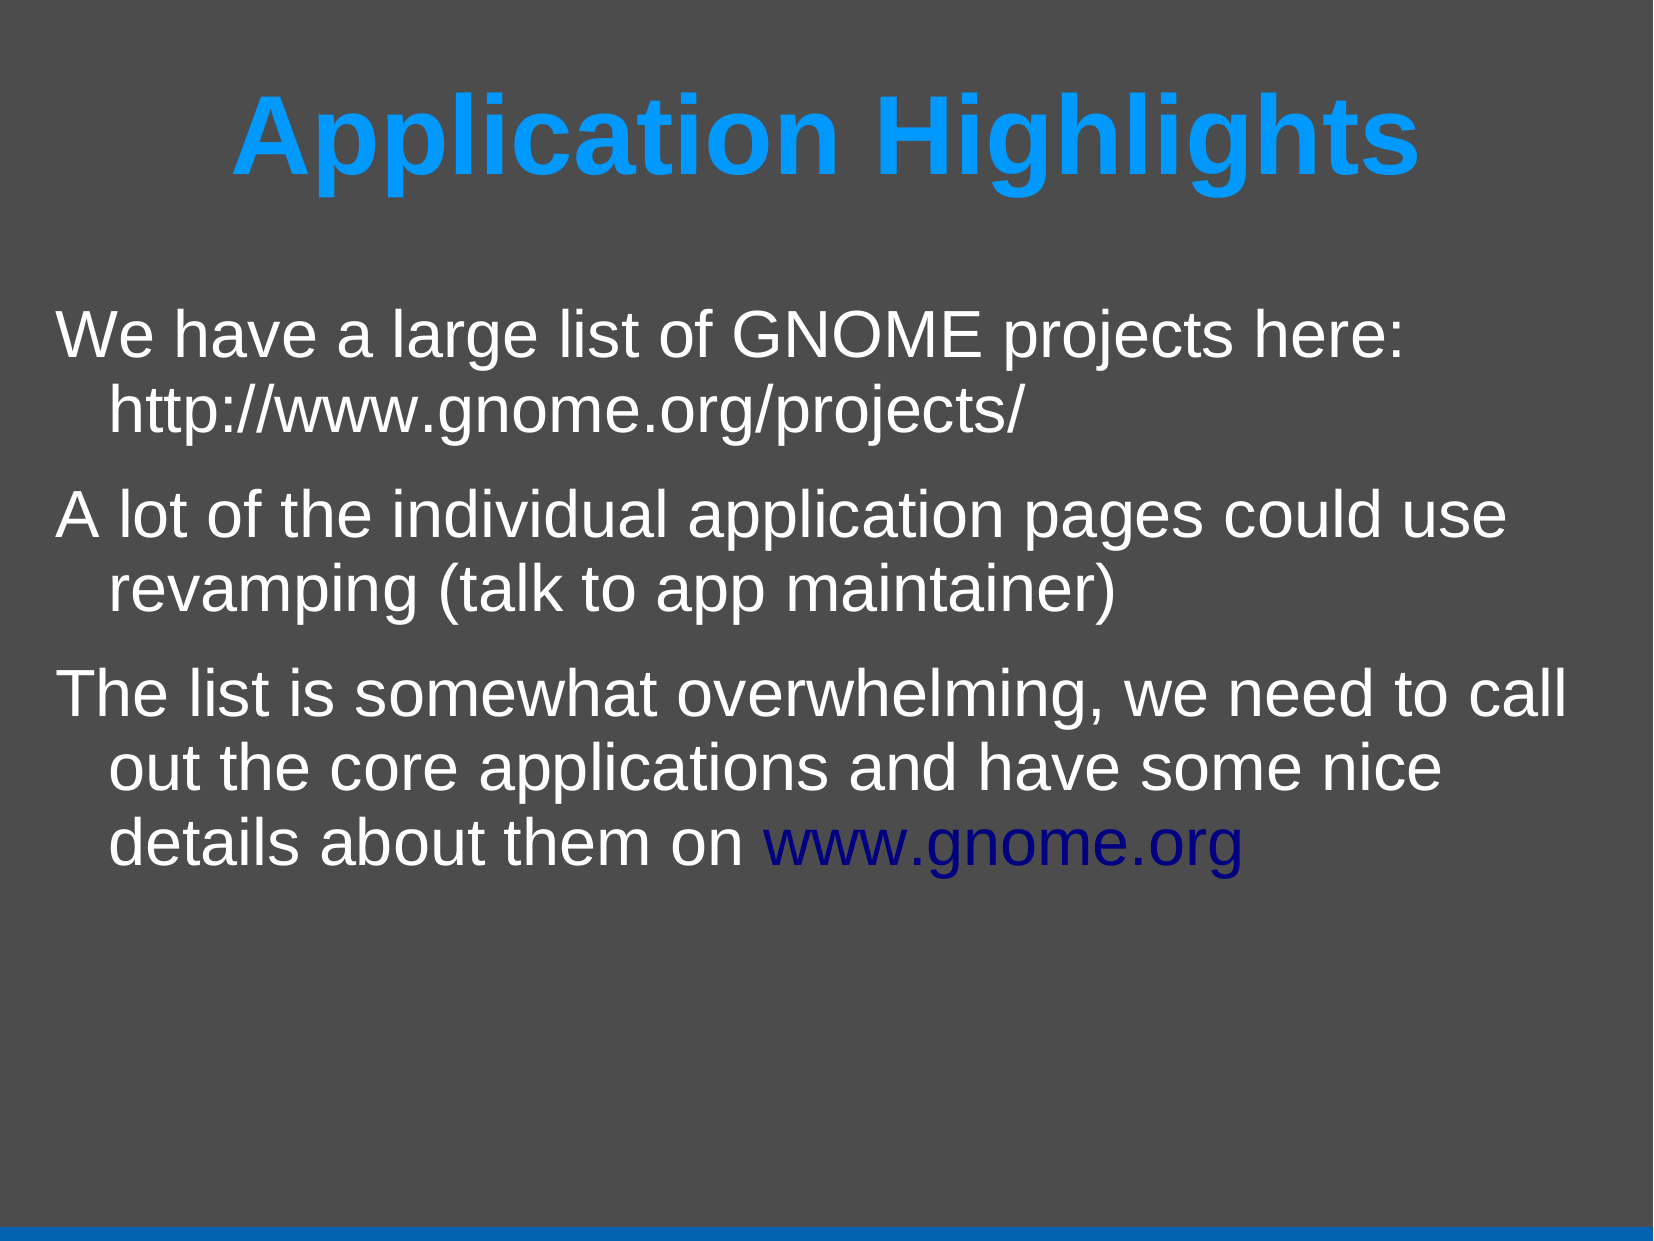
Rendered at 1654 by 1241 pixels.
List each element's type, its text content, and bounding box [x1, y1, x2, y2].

list We have a large list of GNOME projects here: http://www.gnome.org/projects/ A lot of the individual application pages could use revamping (talk to app maintainer) The list is somewhat overwhelming, we need to call out the core applications and have some nice details about them on www.gnome.org [37, 297, 1613, 1163]
title Application Highlights [121, 32, 1533, 240]
